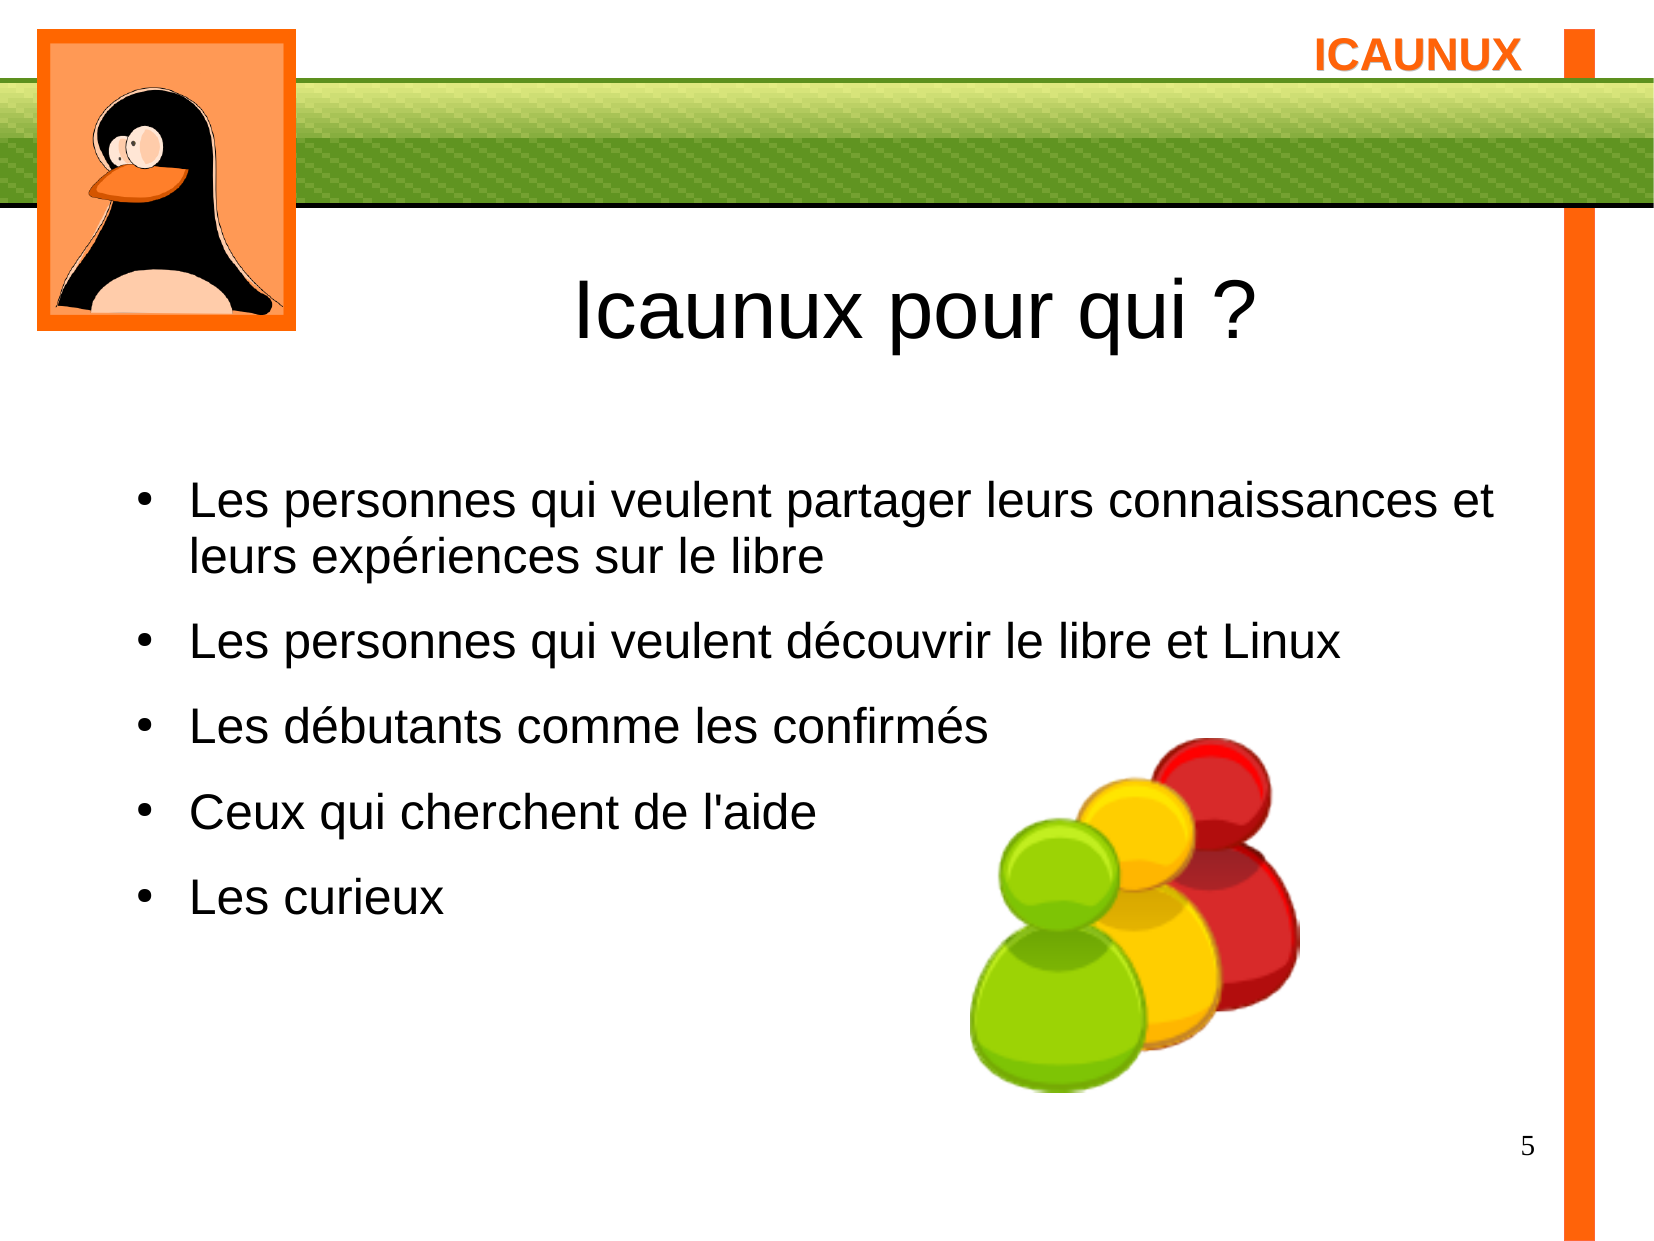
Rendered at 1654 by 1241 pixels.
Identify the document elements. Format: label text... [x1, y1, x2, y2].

title Icaunux pour qui ? [324, 235, 1506, 384]
list Les personnes qui veulent partager leurs connaissances et leurs expériences sur le libre Les personnes qui veulent découvrir le libre et Linux Les débutants comme les confirmés Ceux qui cherchent de l'aide Les curieux [118, 472, 1542, 1109]
picture [0, 29, 1654, 331]
picture [970, 738, 1300, 1094]
